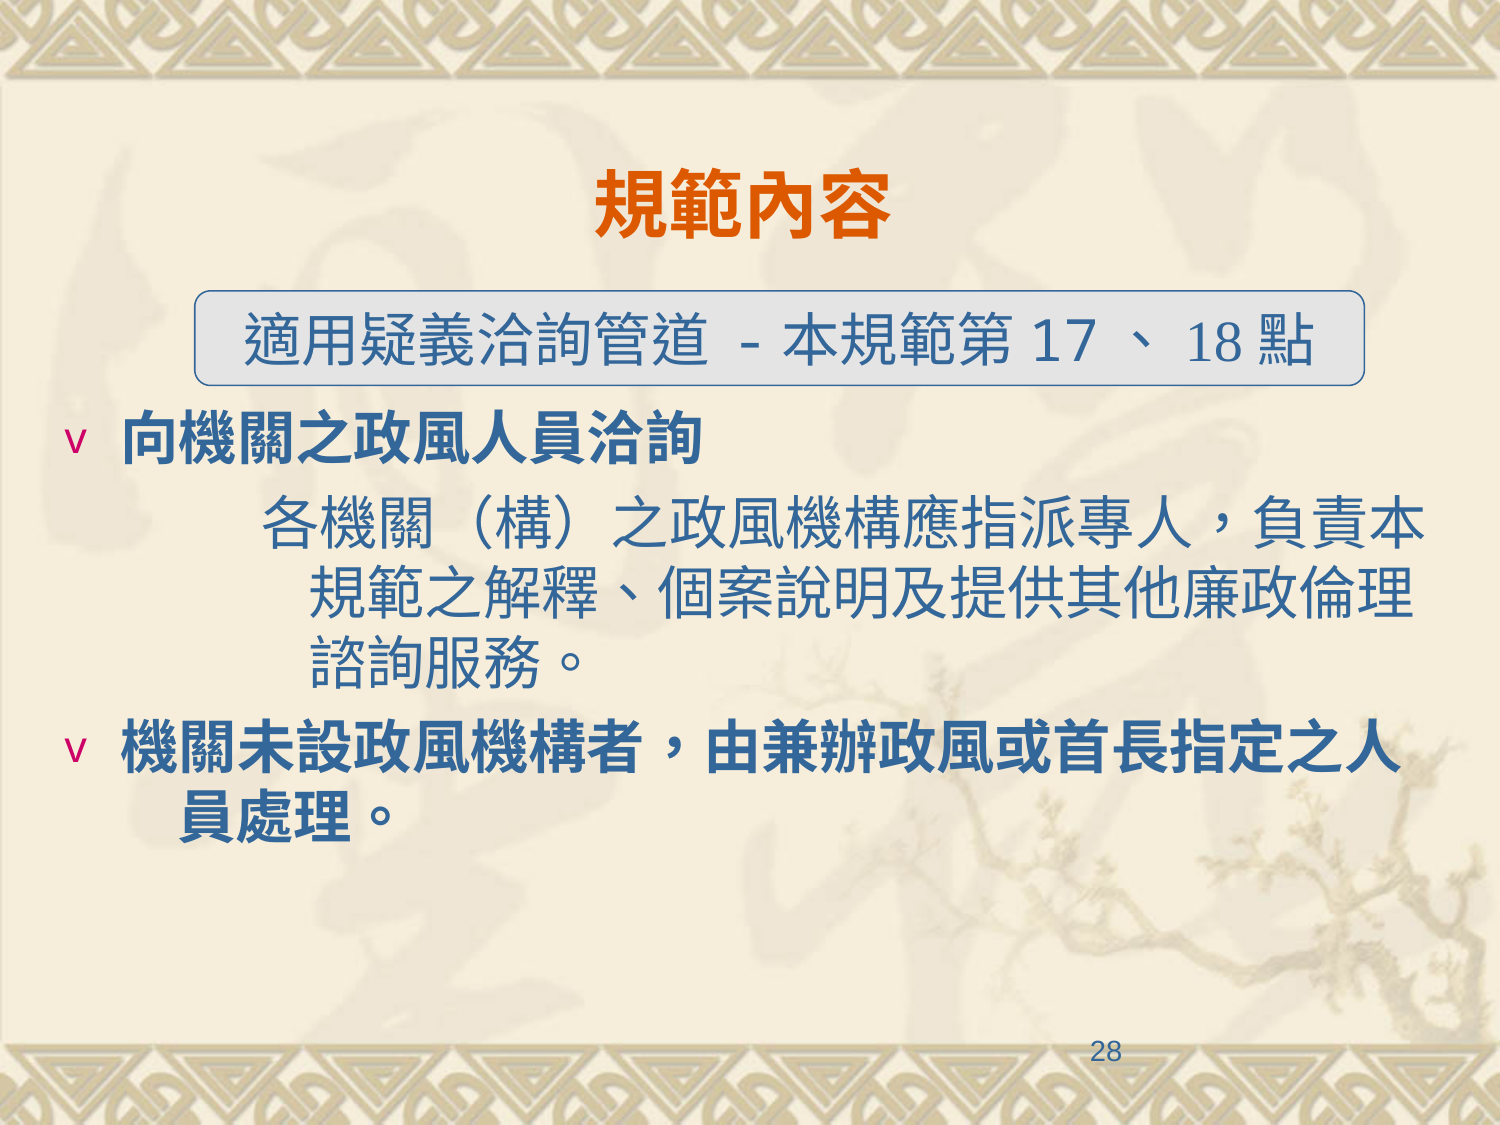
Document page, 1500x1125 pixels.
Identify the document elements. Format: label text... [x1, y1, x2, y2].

title 規範內容 [549, 137, 939, 268]
text_box 適用疑義洽詢管道 -本規範第17、18點 [194, 290, 1365, 386]
list 向機關之政風人員洽詢 各機關（構）之政風機構應指派專人，負責本規範之解釋、個案說明及提供其他廉政倫理諮詢服務。 機關未設政風機構者，由兼辦政風或首長指定之人員處理。 [49, 394, 1451, 1001]
text_box [1074, 1024, 1451, 1103]
